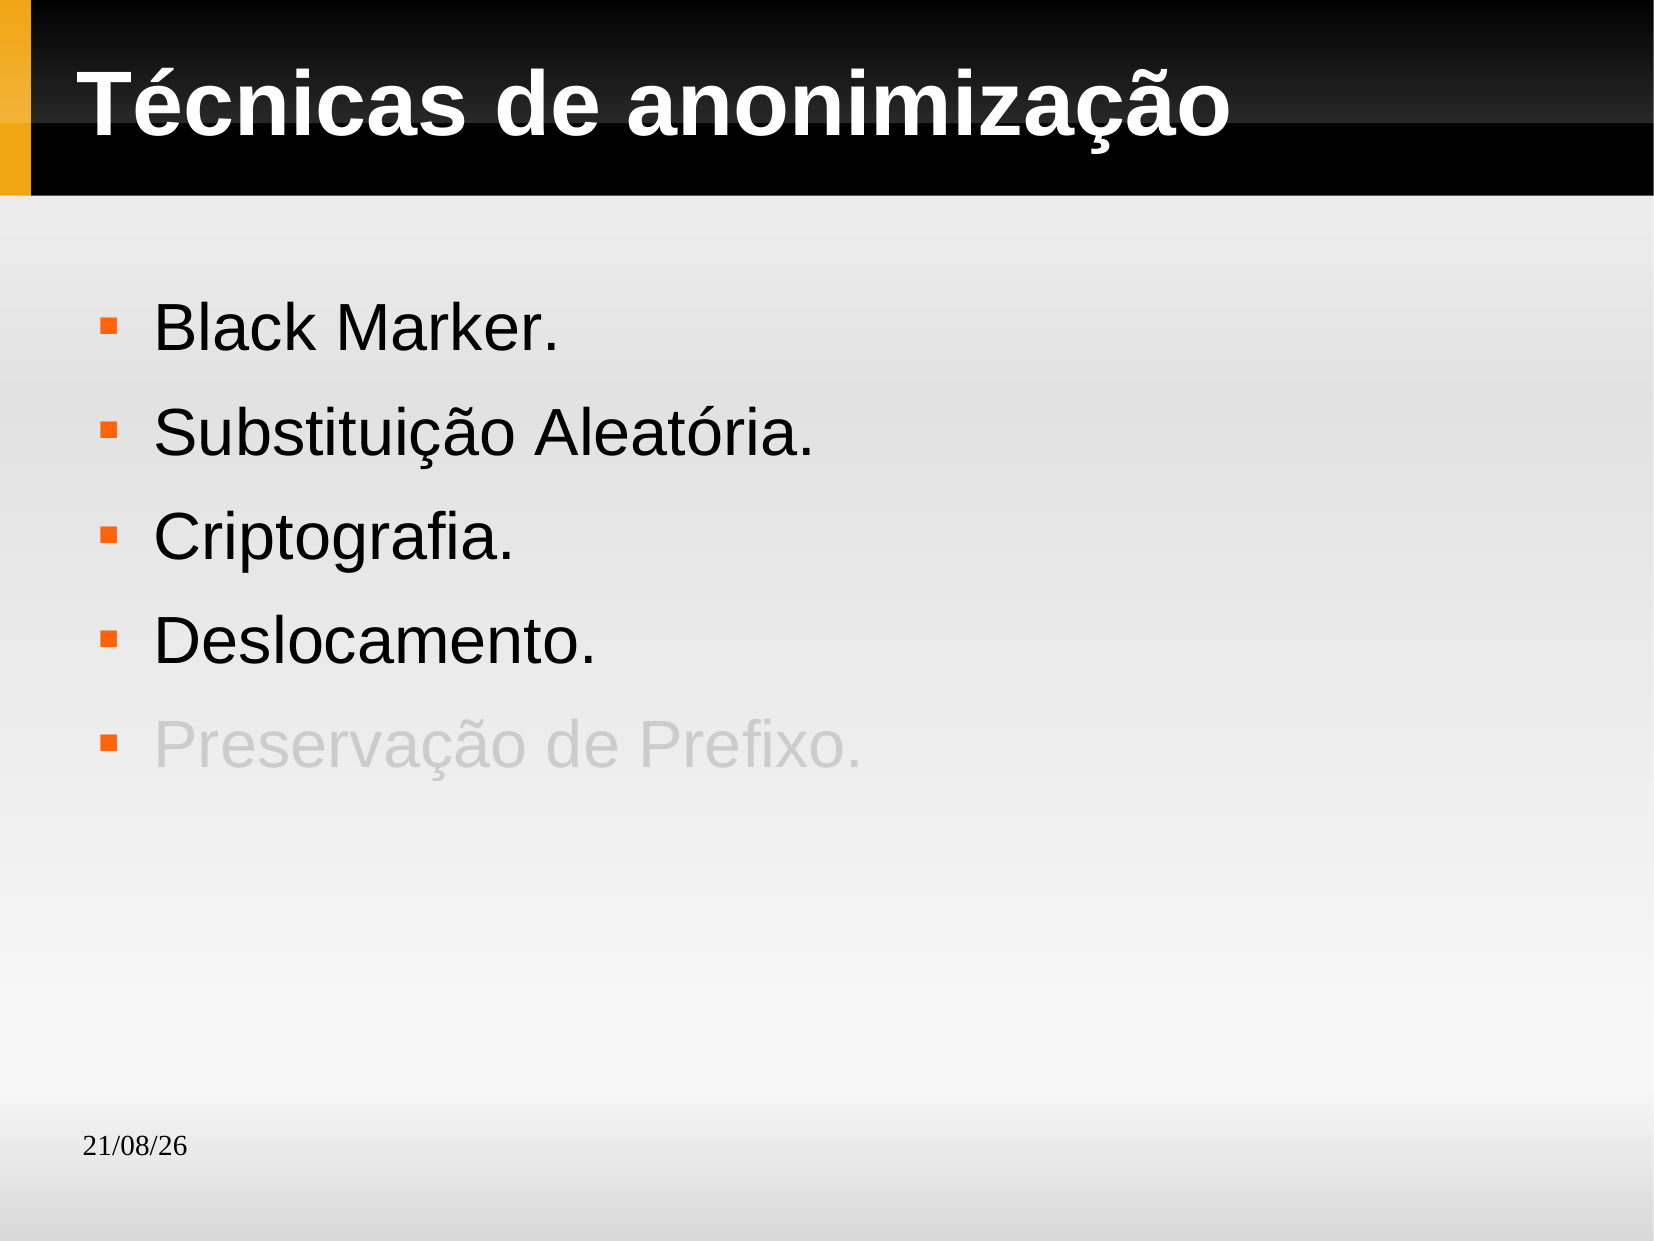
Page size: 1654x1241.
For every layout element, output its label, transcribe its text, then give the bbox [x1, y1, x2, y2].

picture [0, 0, 1654, 1241]
list Black Marker. Substituição Aleatória. Criptografia. Deslocamento. Preservação de Prefixo. [82, 290, 1571, 1094]
title Técnicas de anonimização [76, 7, 1565, 200]
